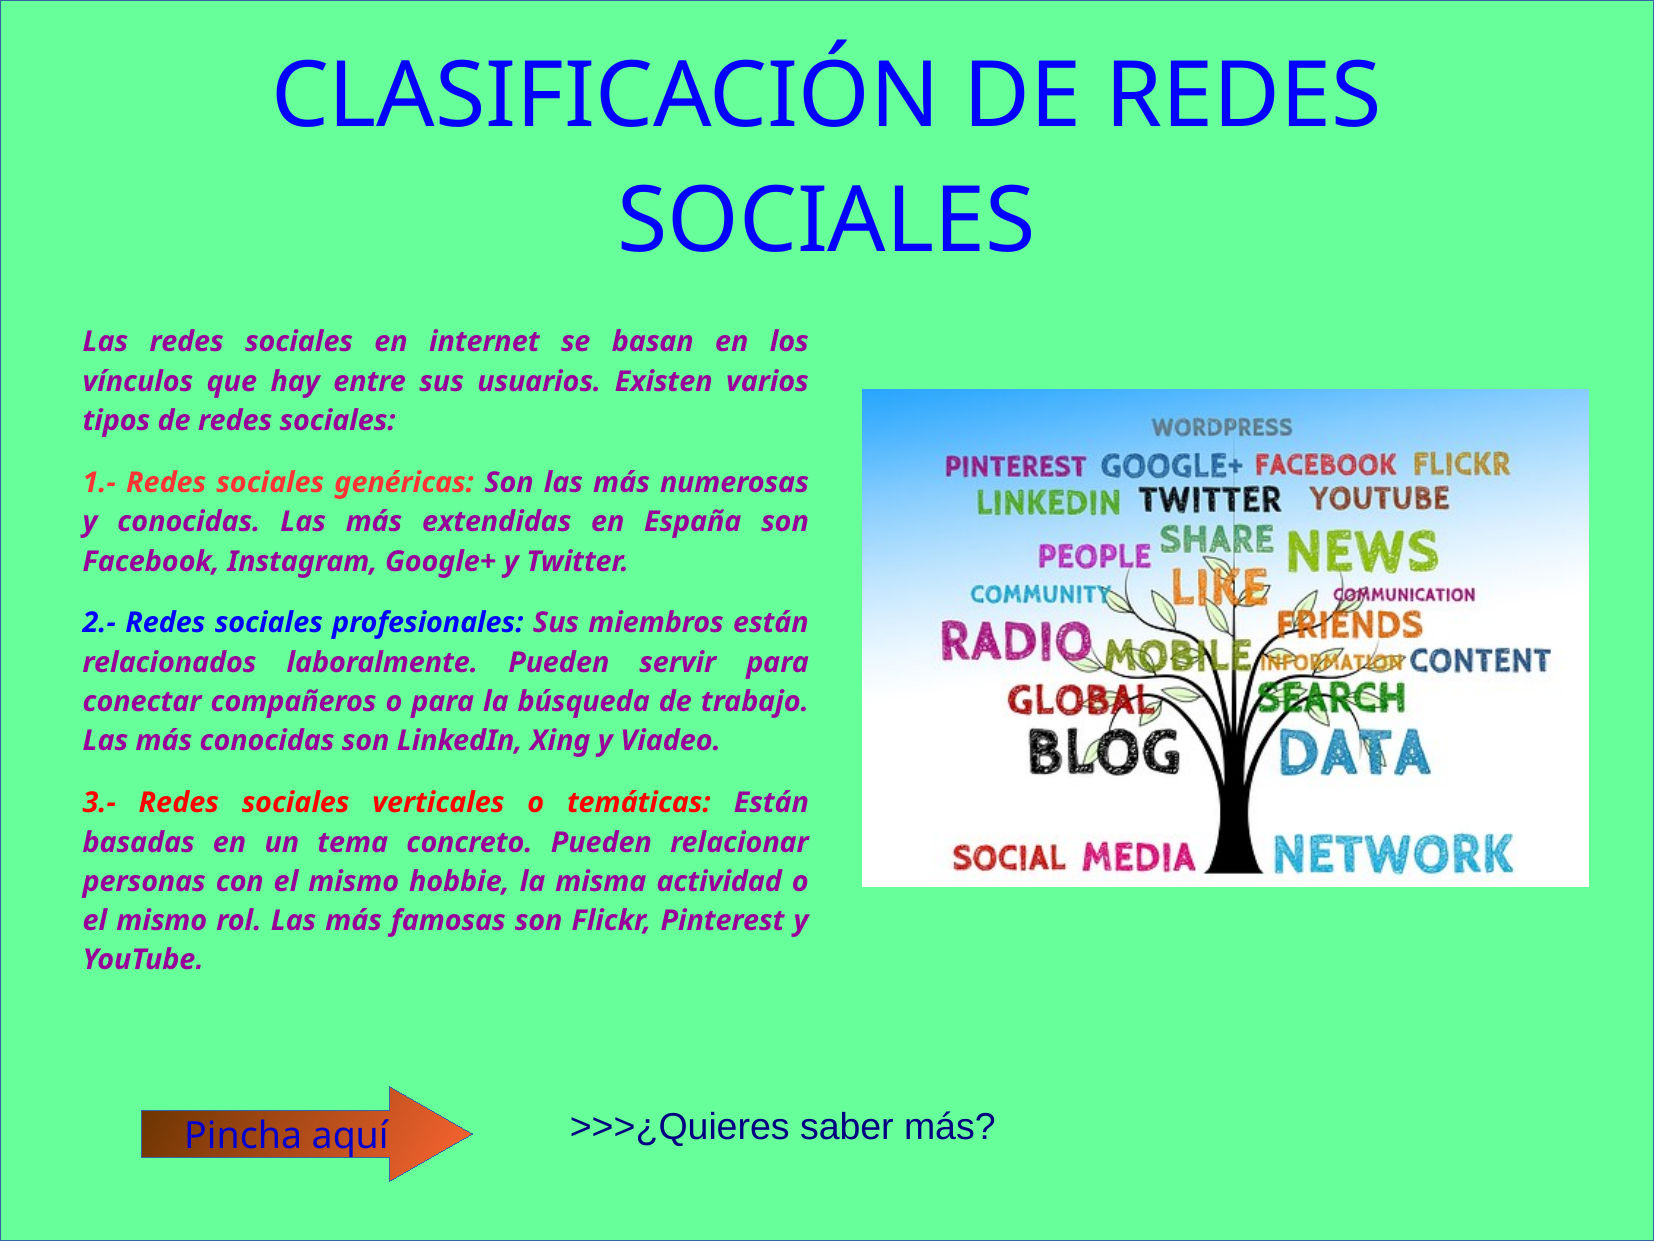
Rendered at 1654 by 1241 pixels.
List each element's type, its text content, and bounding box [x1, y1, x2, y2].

picture [862, 389, 1589, 887]
text_box [0, 0, 1654, 1241]
text_box >>>¿Quieres saber más? [555, 1098, 1052, 1198]
text_box Pincha aquí [141, 1086, 473, 1182]
title CLASIFICACIÓN DE REDES SOCIALES [82, 49, 1571, 257]
list Las redes sociales en internet se basan en los vínculos que hay entre sus usuarios. Existen varios tipos de redes sociales: 1.- Redes sociales genéricas: Son las más numerosas y conocidas. Las más extendidas en España son Facebook, Instagram, Google+ y Twitter. 2.- Redes sociales profesionales: Sus miembros están relacionados laboralmente. Pueden servir para conectar compañeros o para la búsqueda de trabajo. Las más conocidas son LinkedIn, Xing y Viadeo. 3.- Redes sociales verticales o temáticas: Están basadas en un tema concreto. Pueden relacionar personas con el mismo hobbie, la misma actividad o el mismo rol. Las más famosas son Flickr, Pinterest y YouTube. [82, 290, 809, 1010]
